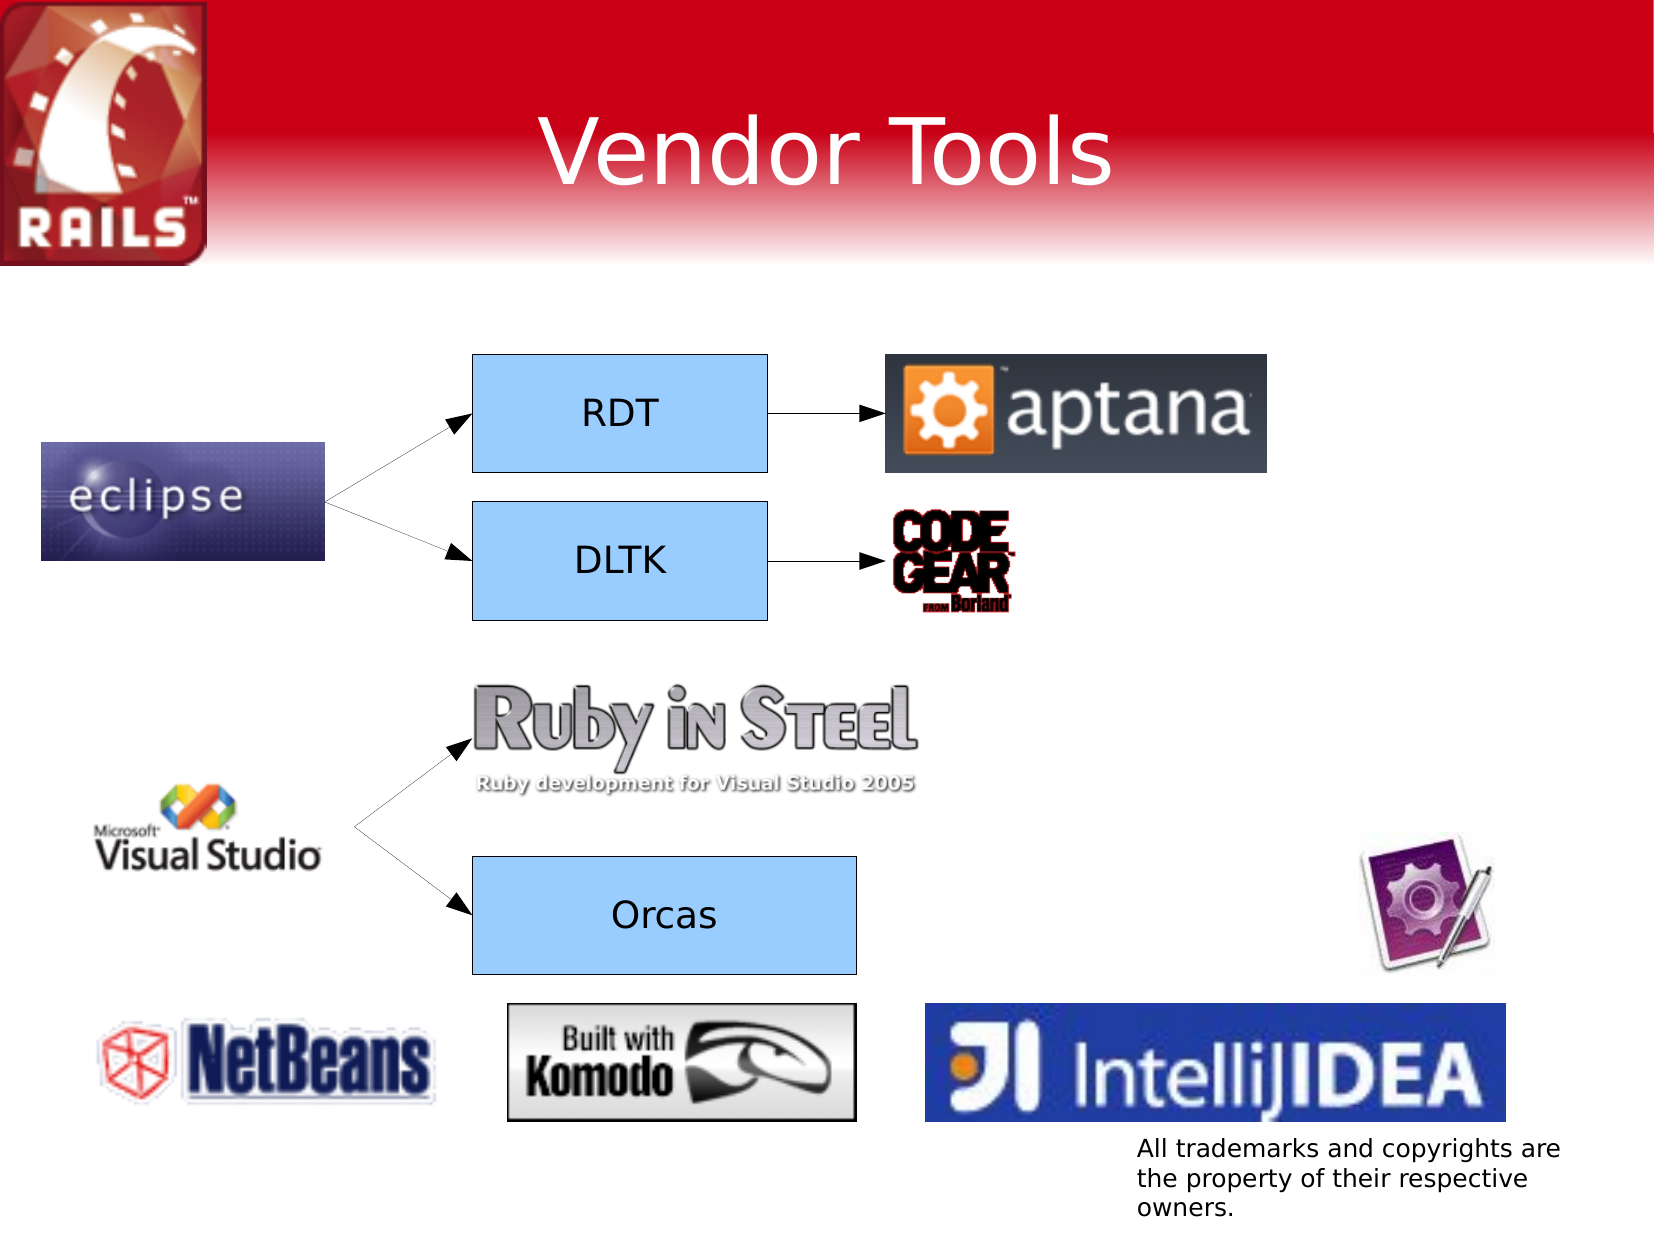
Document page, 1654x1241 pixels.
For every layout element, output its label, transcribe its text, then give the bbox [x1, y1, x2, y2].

text_box RDT [472, 354, 768, 473]
picture [88, 1003, 453, 1123]
picture [925, 1003, 1506, 1123]
text_box DLTK [472, 501, 768, 621]
picture [885, 501, 1020, 621]
picture [41, 442, 325, 562]
picture [0, 2, 207, 266]
title Vendor Tools [82, 56, 1571, 250]
picture [885, 354, 1267, 473]
text_box Orcas [472, 856, 857, 975]
picture [472, 679, 920, 798]
text_box All trademarks and copyrights are the property of their respective owners. [1122, 1127, 1625, 1211]
picture [48, 767, 355, 886]
picture [507, 1003, 857, 1123]
picture [1358, 832, 1495, 975]
